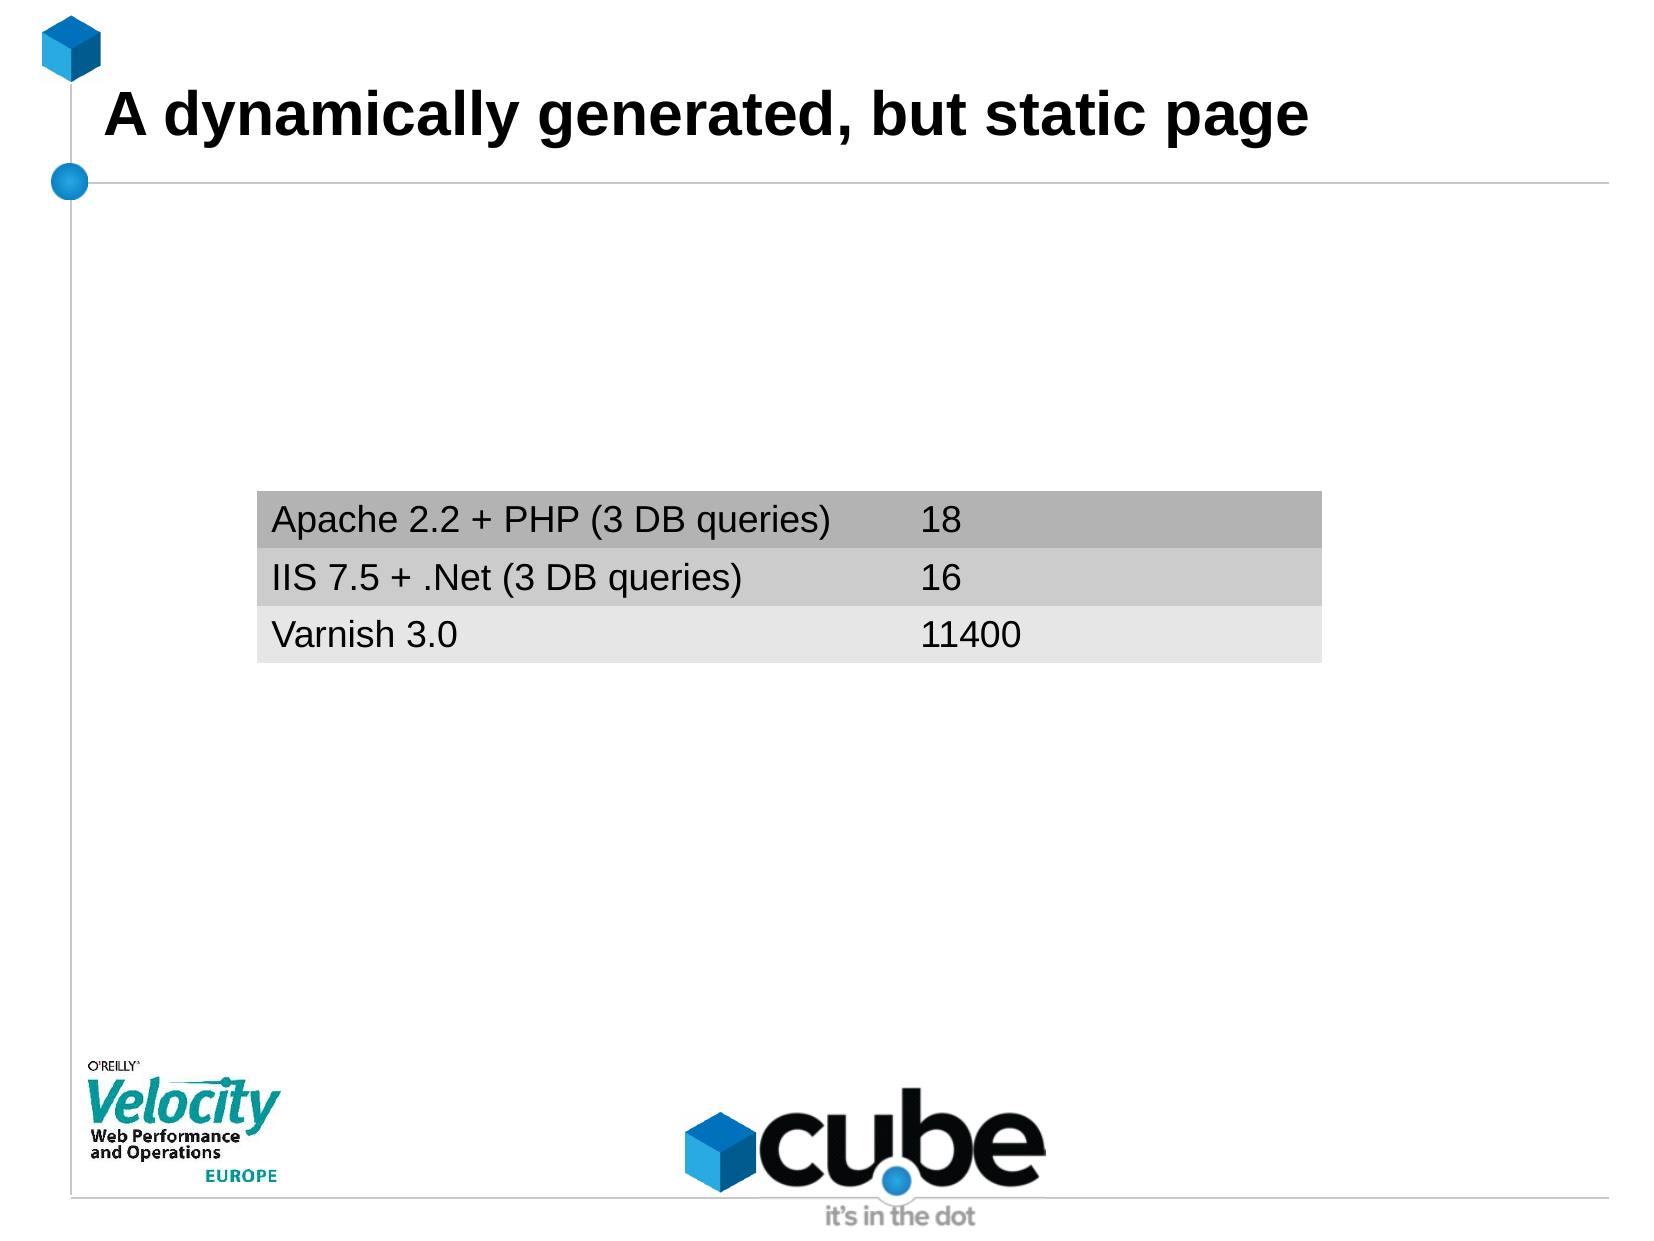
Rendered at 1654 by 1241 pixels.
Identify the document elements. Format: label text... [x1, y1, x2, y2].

table_header Apache 2.2 + PHP (3 DB queries) [257, 491, 906, 548]
table_cell 16 [906, 548, 1322, 606]
table_cell IIS 7.5 + .Net (3 DB queries) [257, 548, 906, 606]
picture [88, 1061, 281, 1182]
table_cell 11400 [906, 606, 1322, 663]
table_header 18 [906, 491, 1322, 548]
table_cell Varnish 3.0 [257, 606, 906, 663]
title A dynamically generated, but static page [103, 49, 1551, 178]
